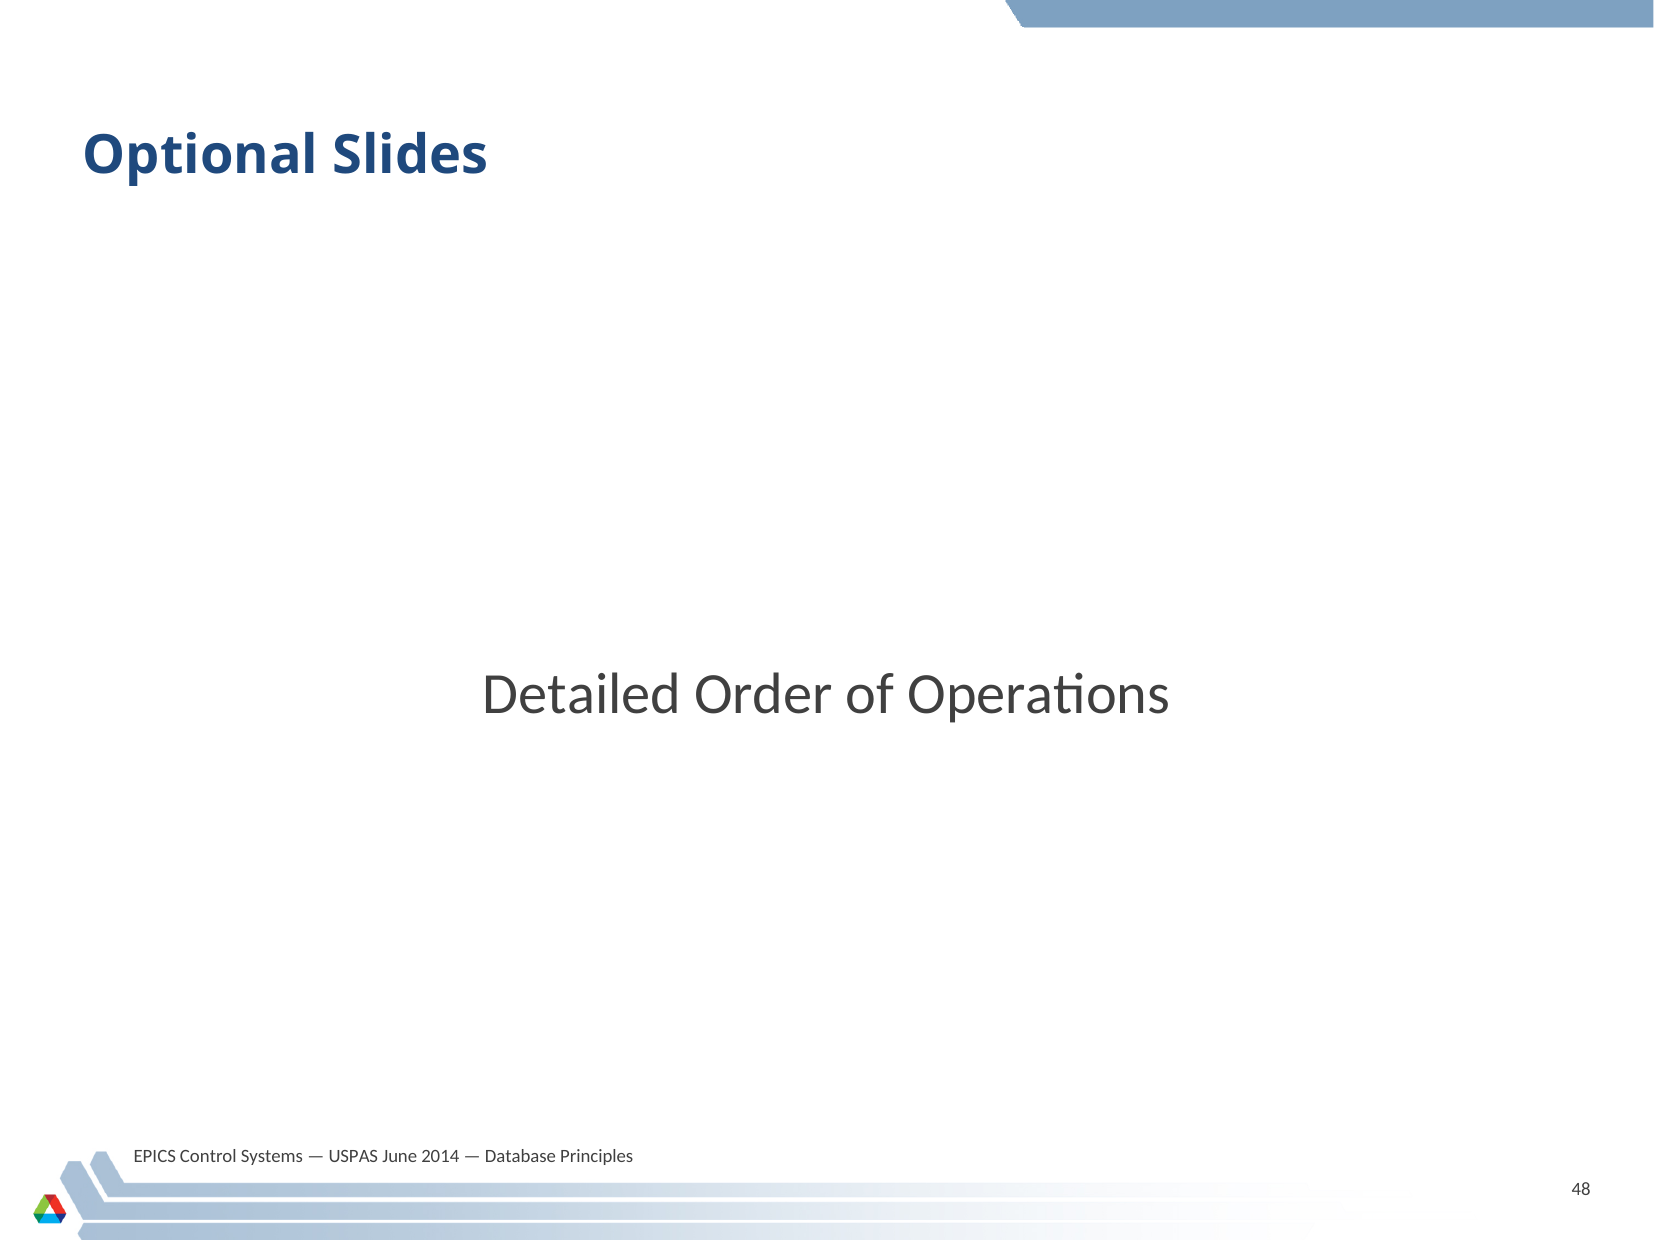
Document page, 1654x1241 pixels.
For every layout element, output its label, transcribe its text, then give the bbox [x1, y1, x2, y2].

subtitle Detailed Order of Operations [82, 289, 1571, 1108]
picture [0, 0, 1654, 29]
title Optional Slides [82, 121, 1571, 185]
picture [0, 1143, 1654, 1240]
